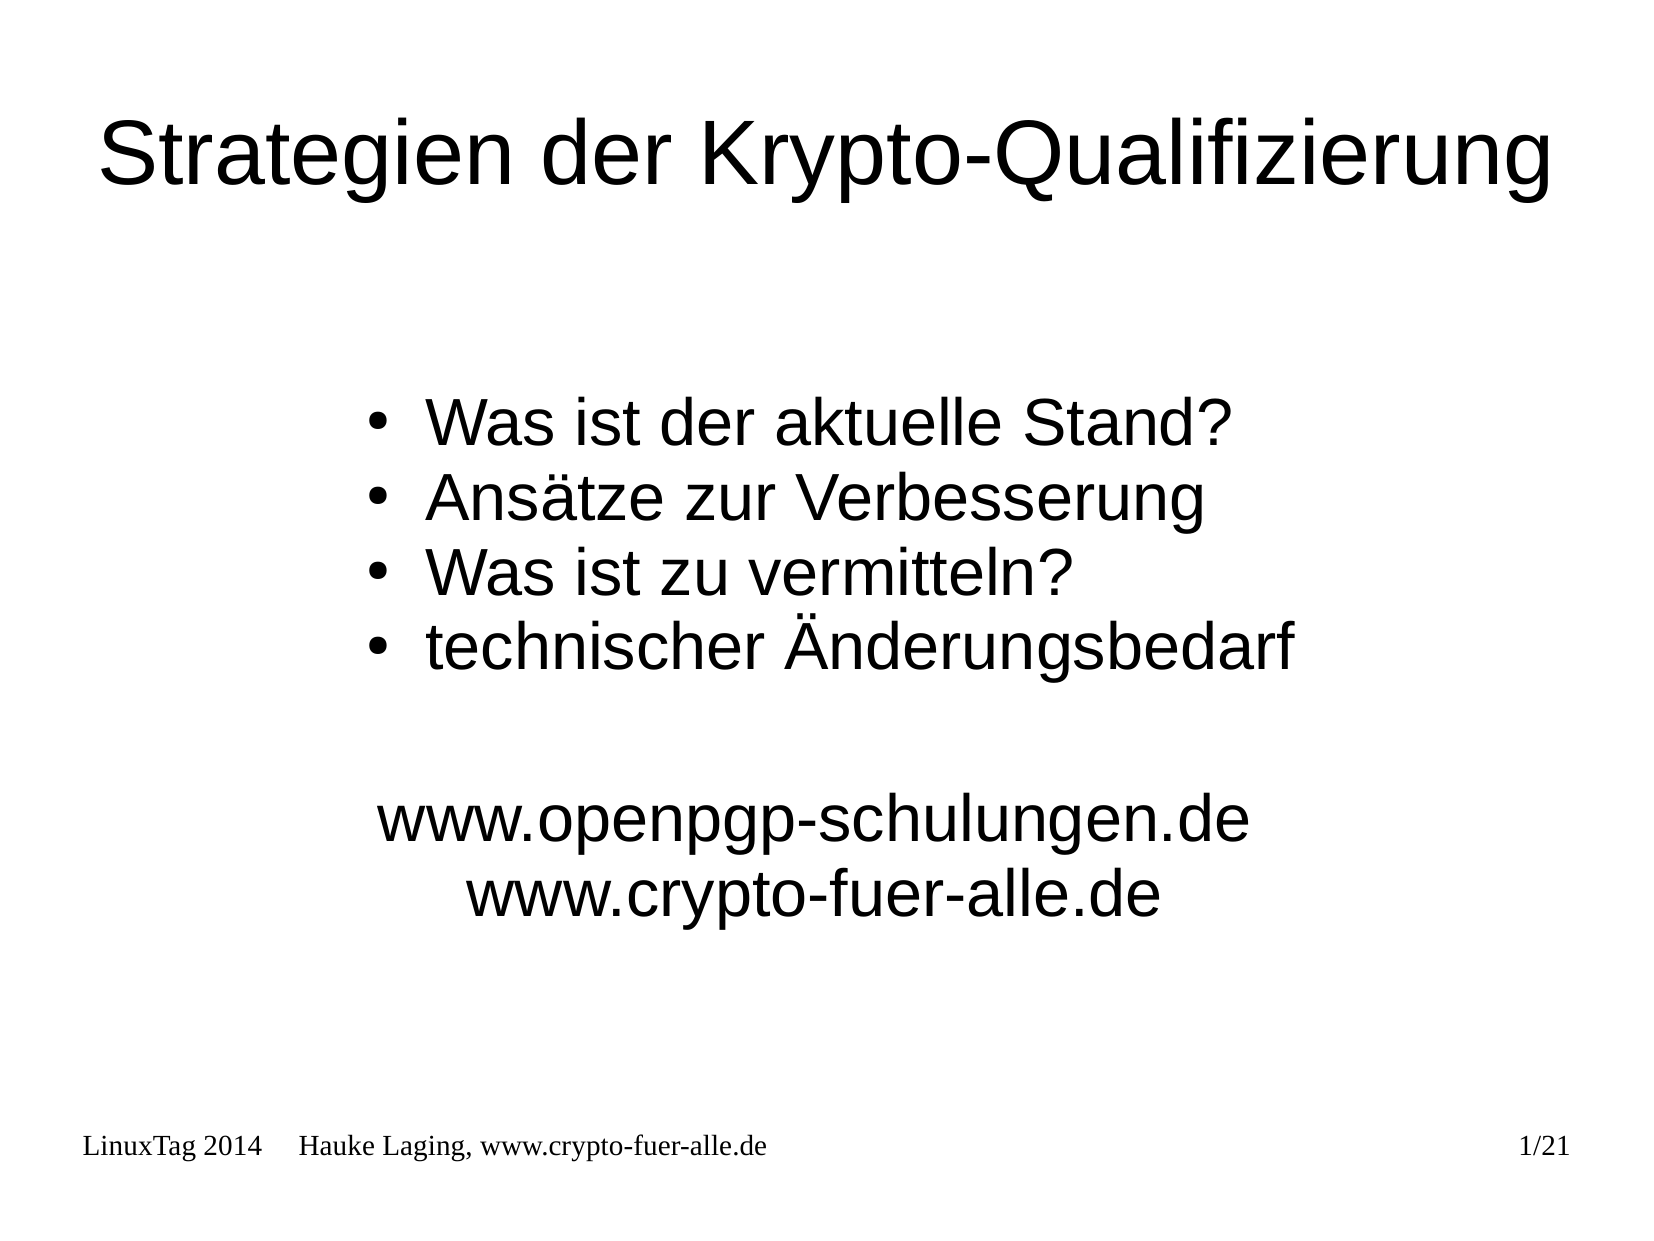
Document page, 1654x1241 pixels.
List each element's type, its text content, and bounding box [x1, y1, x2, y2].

text_box www.openpgp-schulungen.de www.crypto-fuer-alle.de [307, 773, 1323, 975]
title Strategien der Krypto-Qualifizierung [82, 49, 1571, 257]
subtitle Was ist der aktuelle Stand? Ansätze zur Verbesserung Was ist zu vermitteln? technischer Änderungsbedarf [366, 290, 1571, 780]
